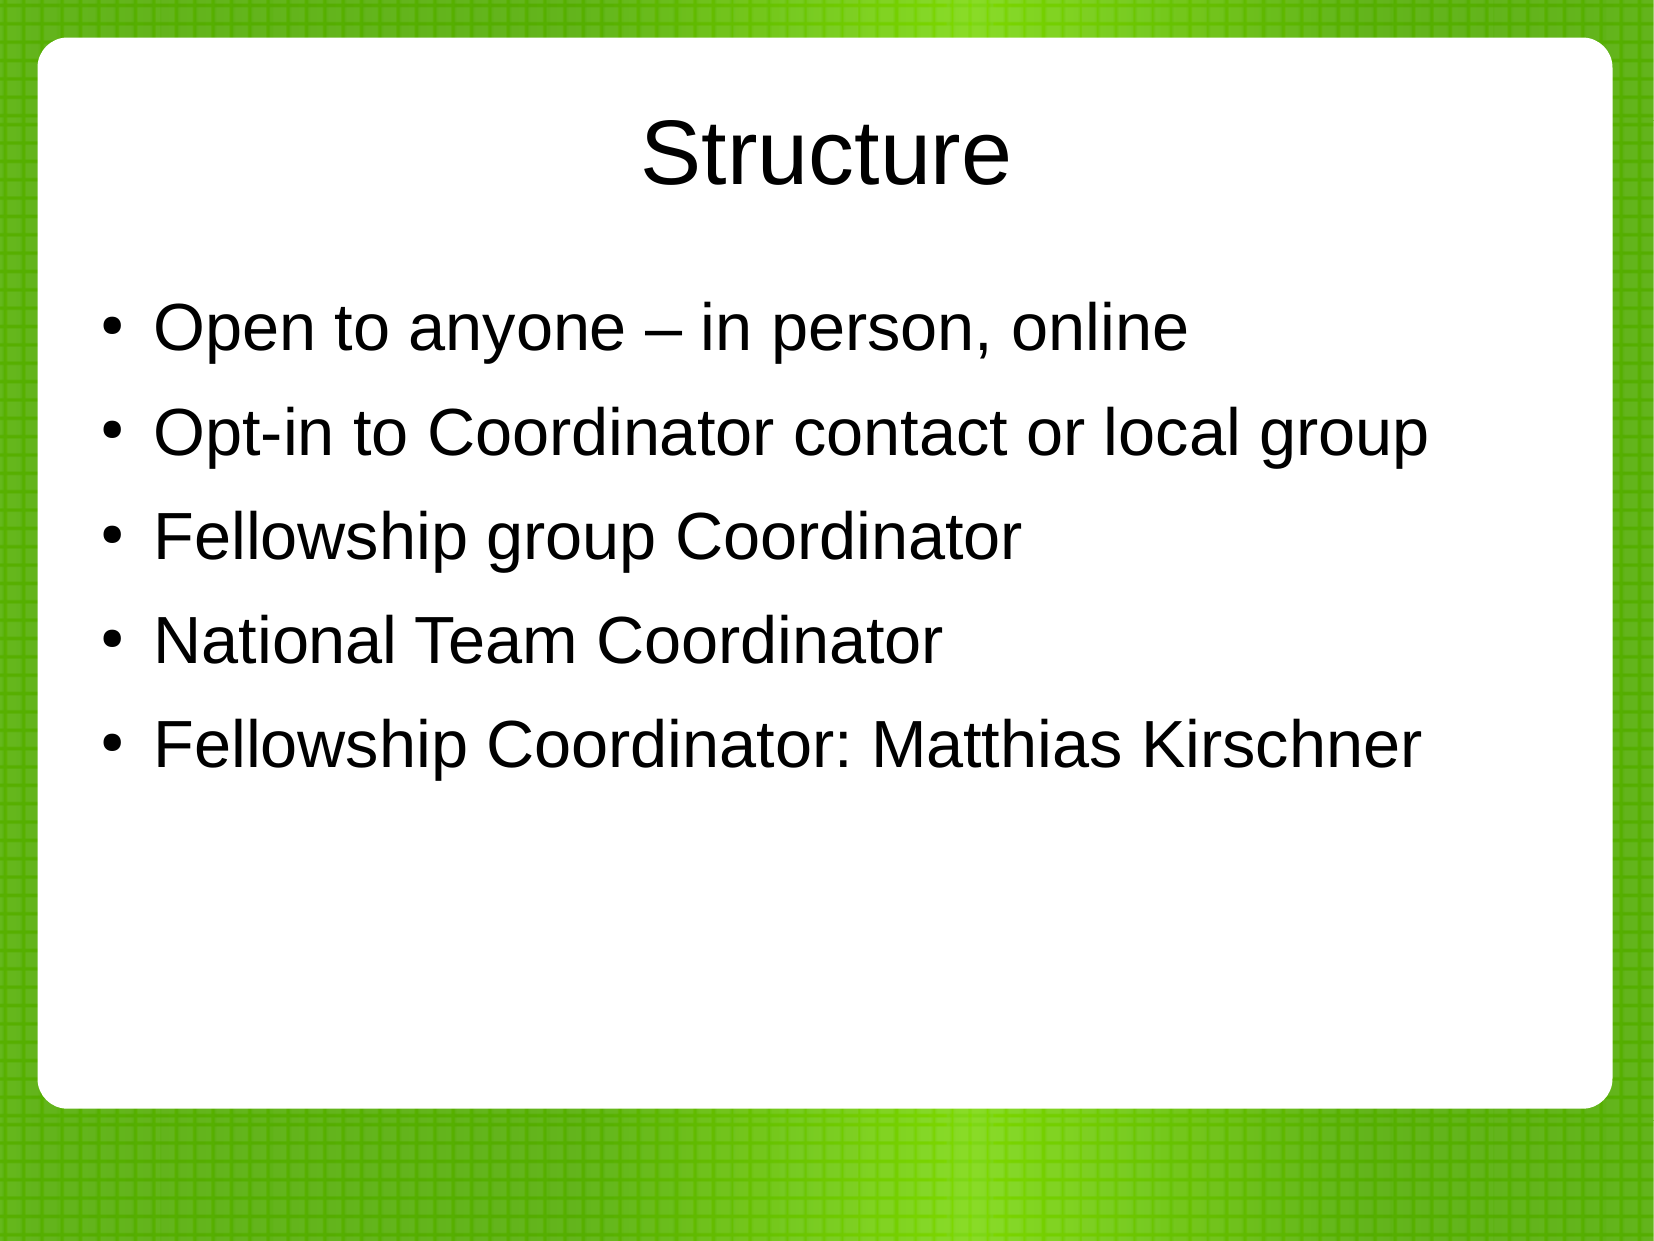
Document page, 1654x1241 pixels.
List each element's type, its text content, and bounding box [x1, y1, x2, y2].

title Structure [82, 49, 1571, 257]
list Open to anyone – in person, online Opt-in to Coordinator contact or local group Fellowship group Coordinator National Team Coordinator Fellowship Coordinator: Matthias Kirschner [82, 290, 1571, 1109]
picture [0, 0, 1654, 1241]
